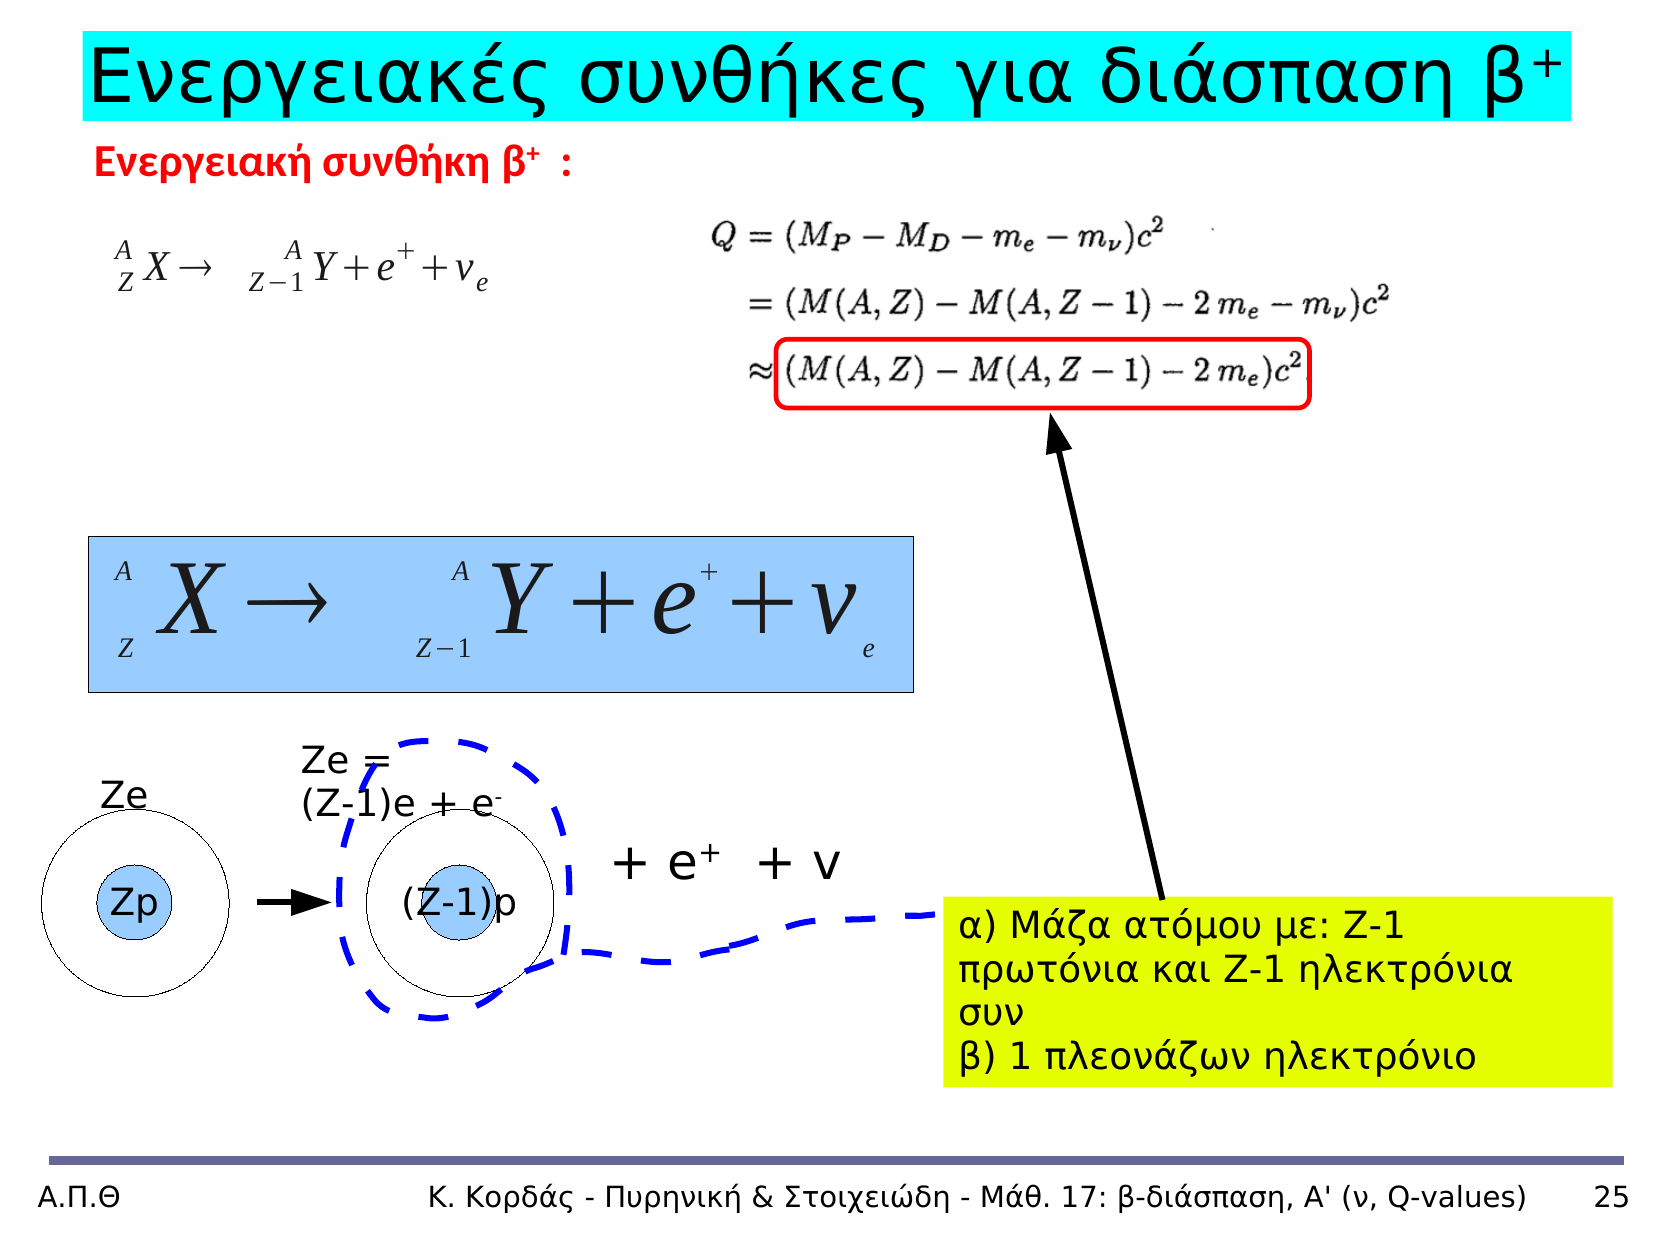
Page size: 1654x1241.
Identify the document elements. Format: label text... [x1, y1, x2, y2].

chart [102, 235, 504, 298]
picture [779, 342, 1307, 395]
text_box Ενεργειακή συνθήκη β+ : [79, 123, 788, 194]
text_box (Z-1)p [421, 891, 433, 906]
text_box [88, 536, 914, 693]
text_box (Z-1)p [422, 864, 496, 941]
text_box + e+ + v [1149, 825, 1163, 884]
text_box Ze [85, 766, 236, 826]
text_box + e+ + v [562, 825, 1158, 908]
picture [703, 212, 1399, 395]
text_box α) Μάζα ατόμου με: Ζ-1 πρωτόνια και Ζ-1 ηλεκτρόνια συν β) 1 πλεονάζων ηλεκτρόνιο [943, 896, 1613, 1088]
chart [102, 524, 892, 673]
title Ενεργειακές συνθήκες για διάσπαση β+ [82, 31, 1571, 121]
text_box Ze = (Ζ-1)e + e- [285, 730, 626, 835]
text_box Zp [96, 864, 172, 940]
